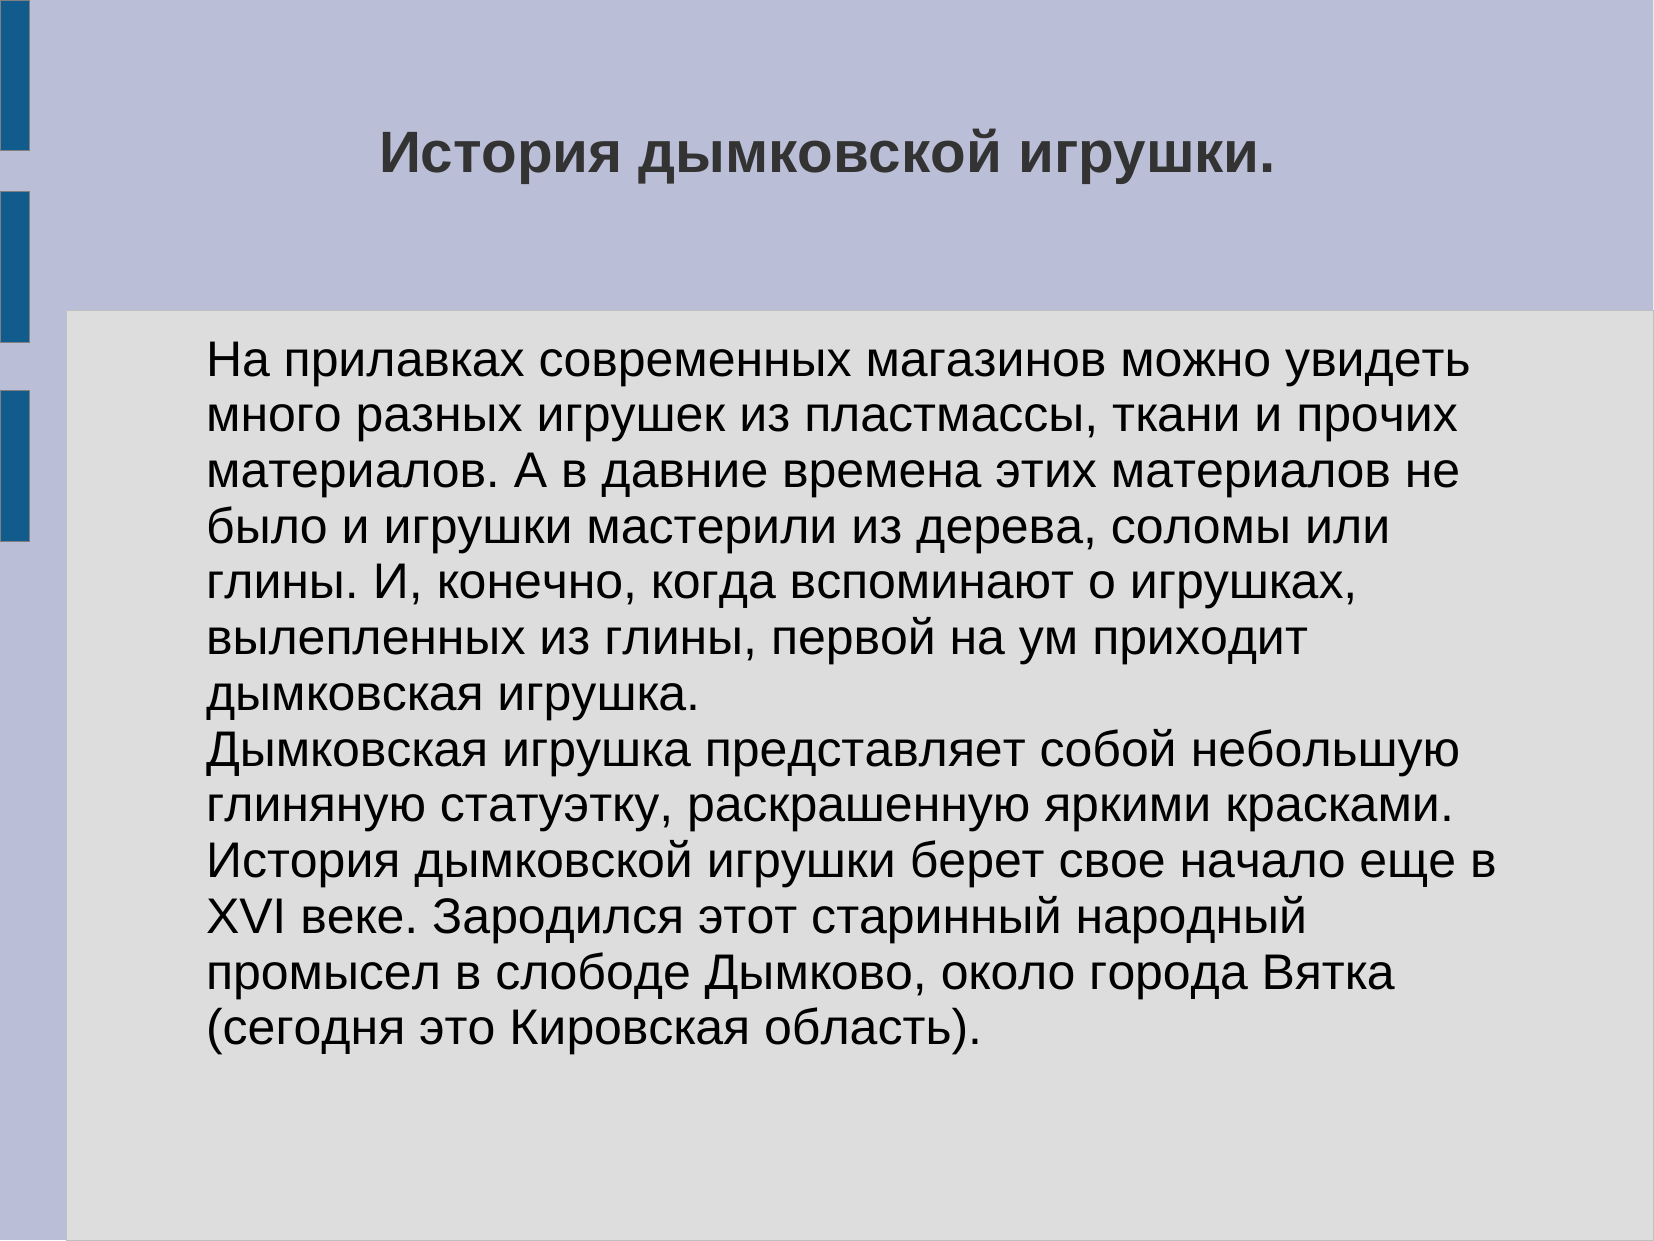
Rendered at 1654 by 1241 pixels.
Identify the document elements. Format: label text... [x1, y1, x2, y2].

list На прилавках современных магазинов можно увидеть много разных игрушек из пластмассы, ткани и прочих материалов. А в давние времена этих материалов не было и игрушки мастерили из дерева, соломы или глины. И, конечно, когда вспоминают о игрушках, вылепленных из глины, первой на ум приходит дымковская игрушка. Дымковская игрушка представляет собой небольшую глиняную статуэтку, раскрашенную яркими красками. История дымковской игрушки берет свое начало еще в XVI веке. Зародился этот старинный народный промысел в слободе Дымково, около города Вятка (сегодня это Кировская область). [135, 330, 1548, 1167]
title История дымковской игрушки. [121, 91, 1534, 213]
